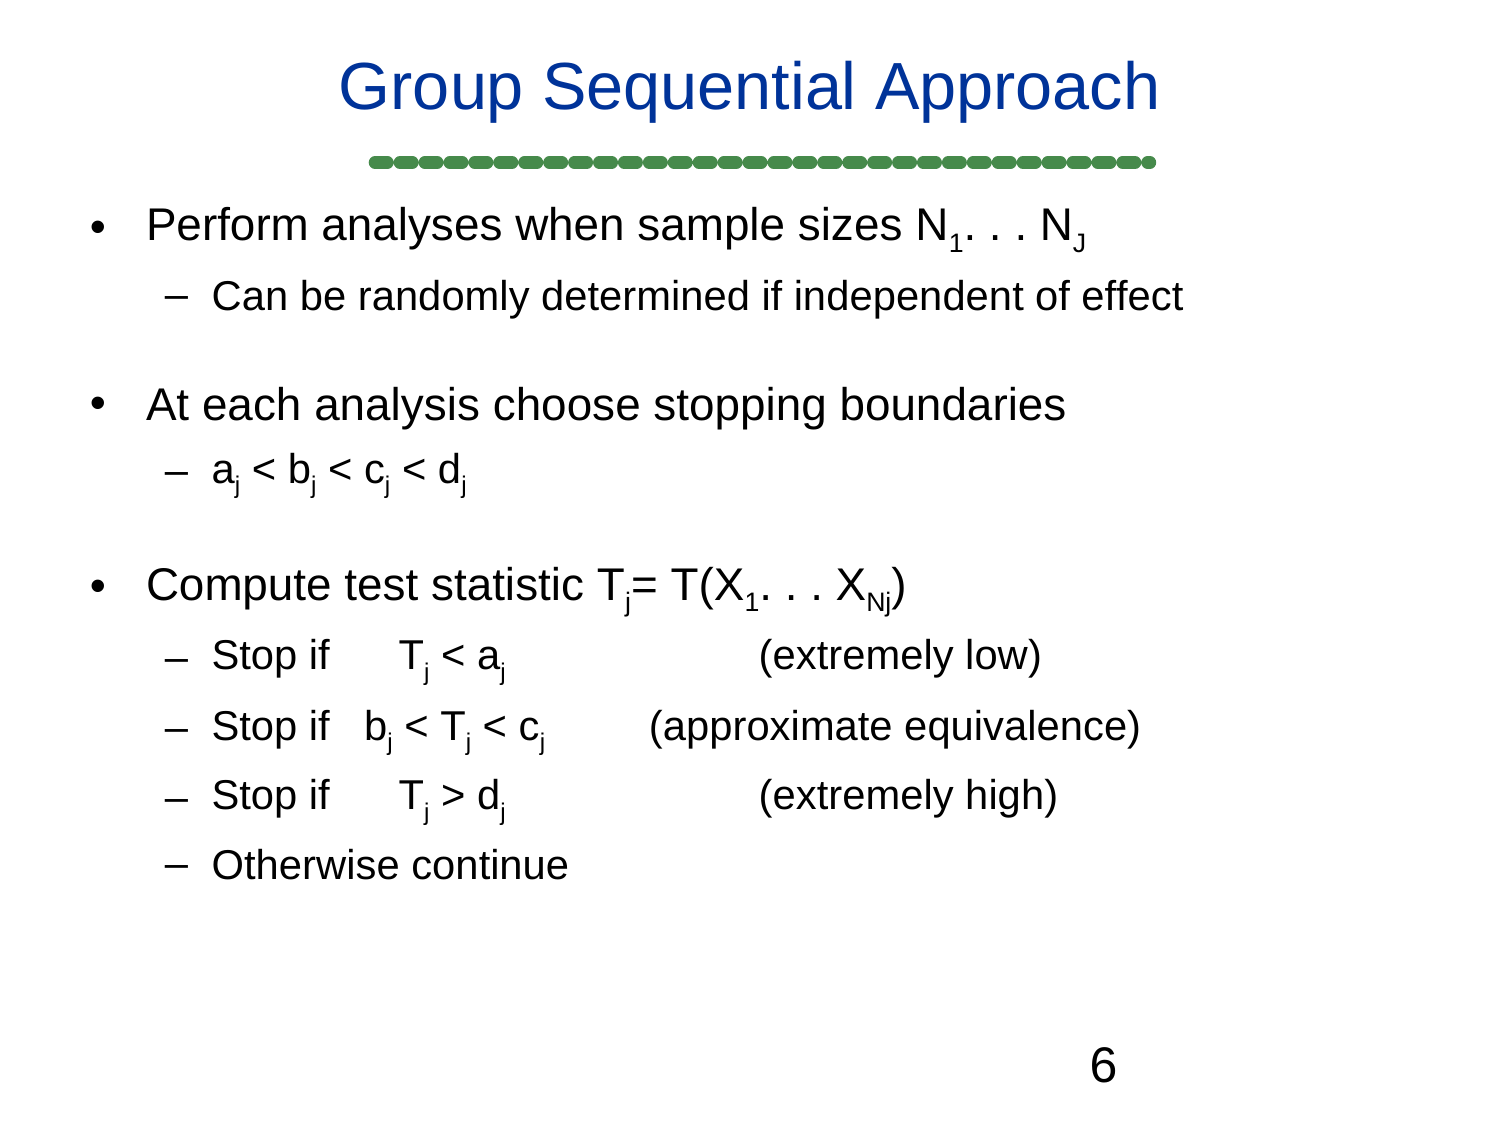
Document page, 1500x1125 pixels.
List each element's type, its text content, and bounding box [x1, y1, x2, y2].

title Group Sequential Approach [37, 24, 1463, 141]
list Perform analyses when sample sizes N1. . . NJ Can be randomly determined if independent of effect At each analysis choose stopping boundaries aj < bj < cj < dj Compute test statistic Tj= T(X1. . . XNj) Stop if Tj < aj (extremely low) Stop if bj < Tj < cj (approximate equivalence) Stop if Tj > dj (extremely high) Otherwise continue [75, 187, 1426, 1050]
